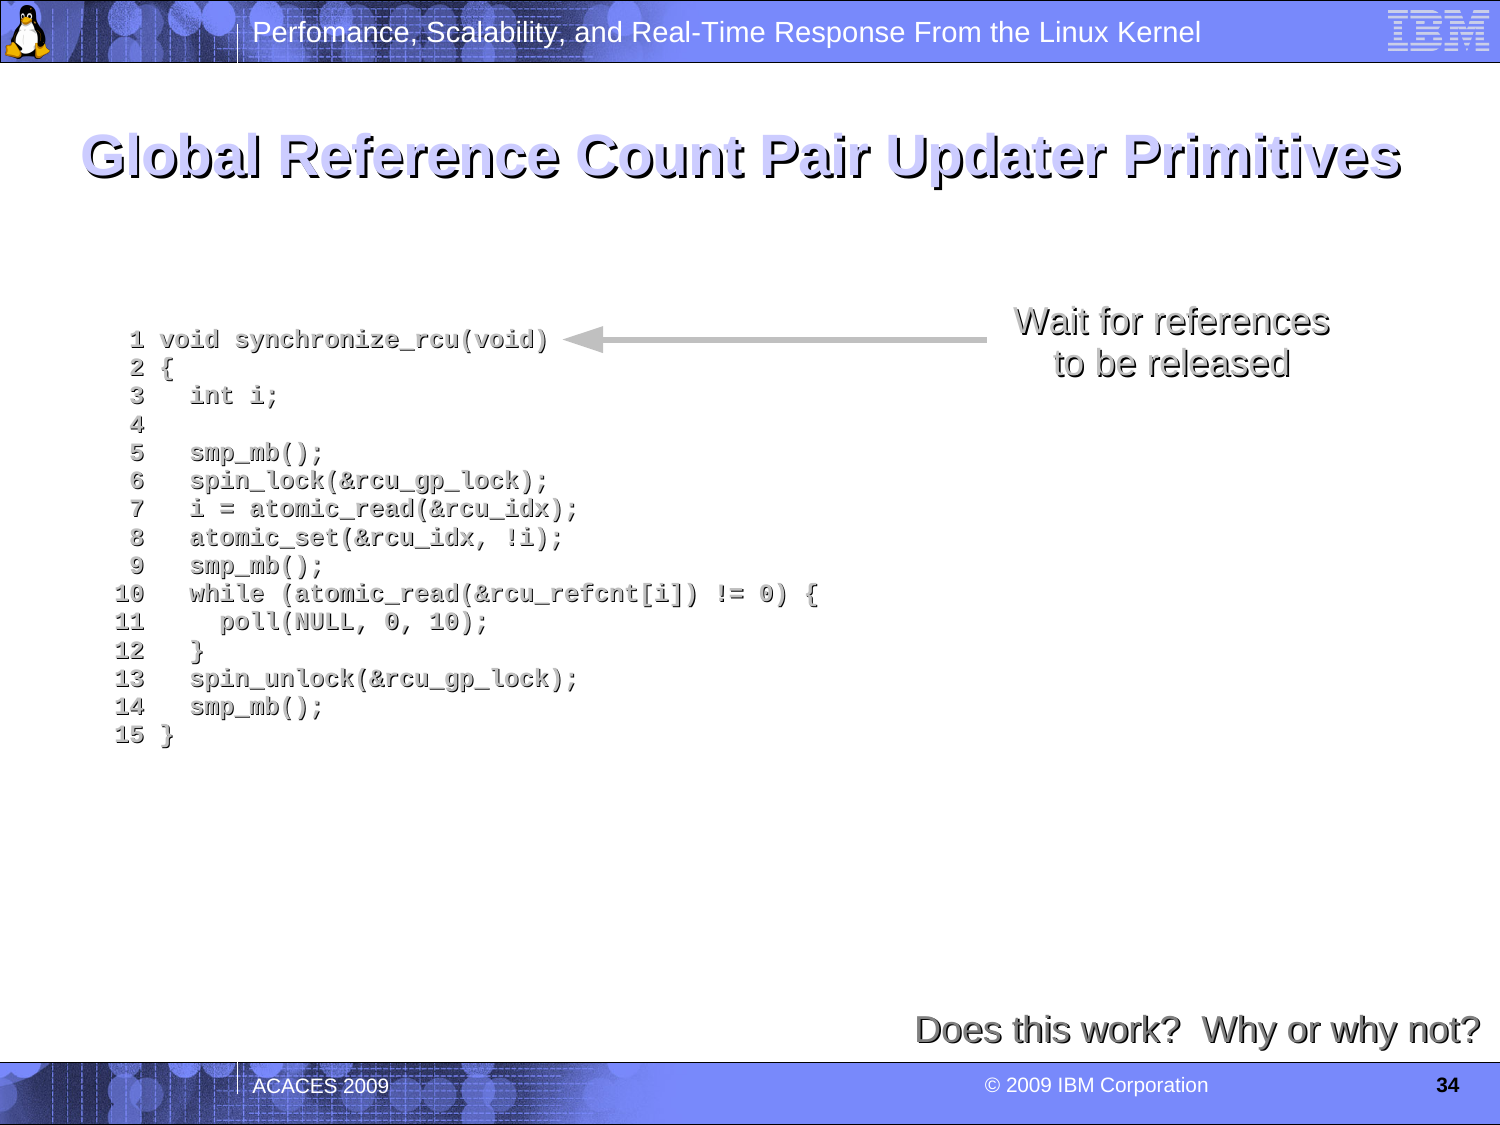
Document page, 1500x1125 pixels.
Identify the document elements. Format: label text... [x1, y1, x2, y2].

text_box Does this work? Why or why not? [899, 1000, 1496, 1058]
title Global Reference Count Pair Updater Primitives [79, 124, 1433, 192]
picture [0, 1063, 1500, 1124]
list 1 void synchronize_rcu(void) 2 { 3 int i; 4 5 smp_mb(); 6 spin_lock(&rcu_gp_lock); 7 i = atomic_read(&rcu_idx); 8 atomic_set(&rcu_idx, !i); 9 smp_mb(); 10 while (atomic_read(&rcu_refcnt[i]) != 0) { 11 poll(NULL, 0, 10); 12 } 13 spin_unlock(&rcu_gp_lock); 14 smp_mb(); 15 } [99, 326, 1389, 995]
text_box Wait for references to be released [998, 292, 1345, 392]
picture [1, 1, 1500, 62]
